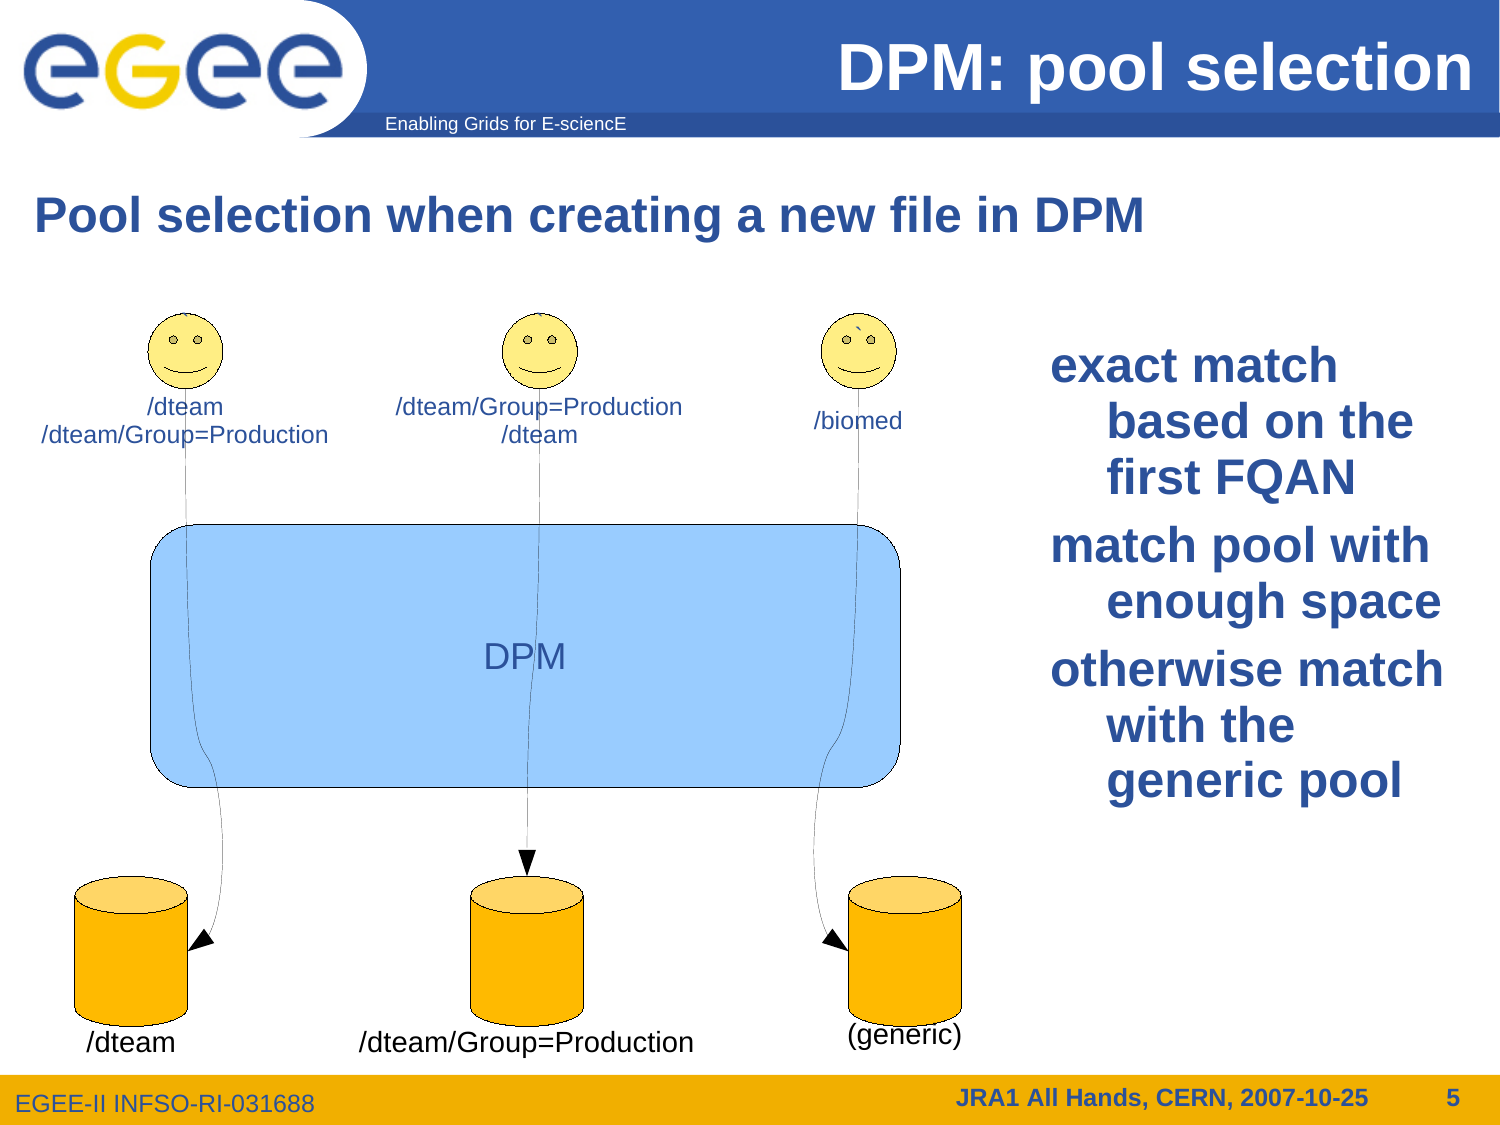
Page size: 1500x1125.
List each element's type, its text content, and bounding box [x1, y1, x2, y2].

list exact match based on the first FQAN match pool with enough space otherwise match with the generic pool [1050, 337, 1466, 1036]
text_box ` /dteam /dteam/Group=Production [147, 313, 223, 389]
text_box /dteam/Group=Production [470, 896, 584, 1027]
list Pool selection when creating a new file in DPM [34, 187, 1463, 300]
text_box ` /biomed [821, 313, 897, 389]
title DPM: pool selection [369, 18, 1475, 117]
text_box ` /dteam/Group=Production /dteam [502, 313, 578, 389]
text_box DPM [528, 524, 857, 788]
picture [18, 30, 349, 112]
text_box DPM [150, 525, 216, 788]
text_box DPM [187, 524, 539, 788]
text_box /dteam [74, 896, 188, 1027]
text_box DPM [820, 525, 901, 788]
text_box (generic) [848, 896, 962, 1027]
